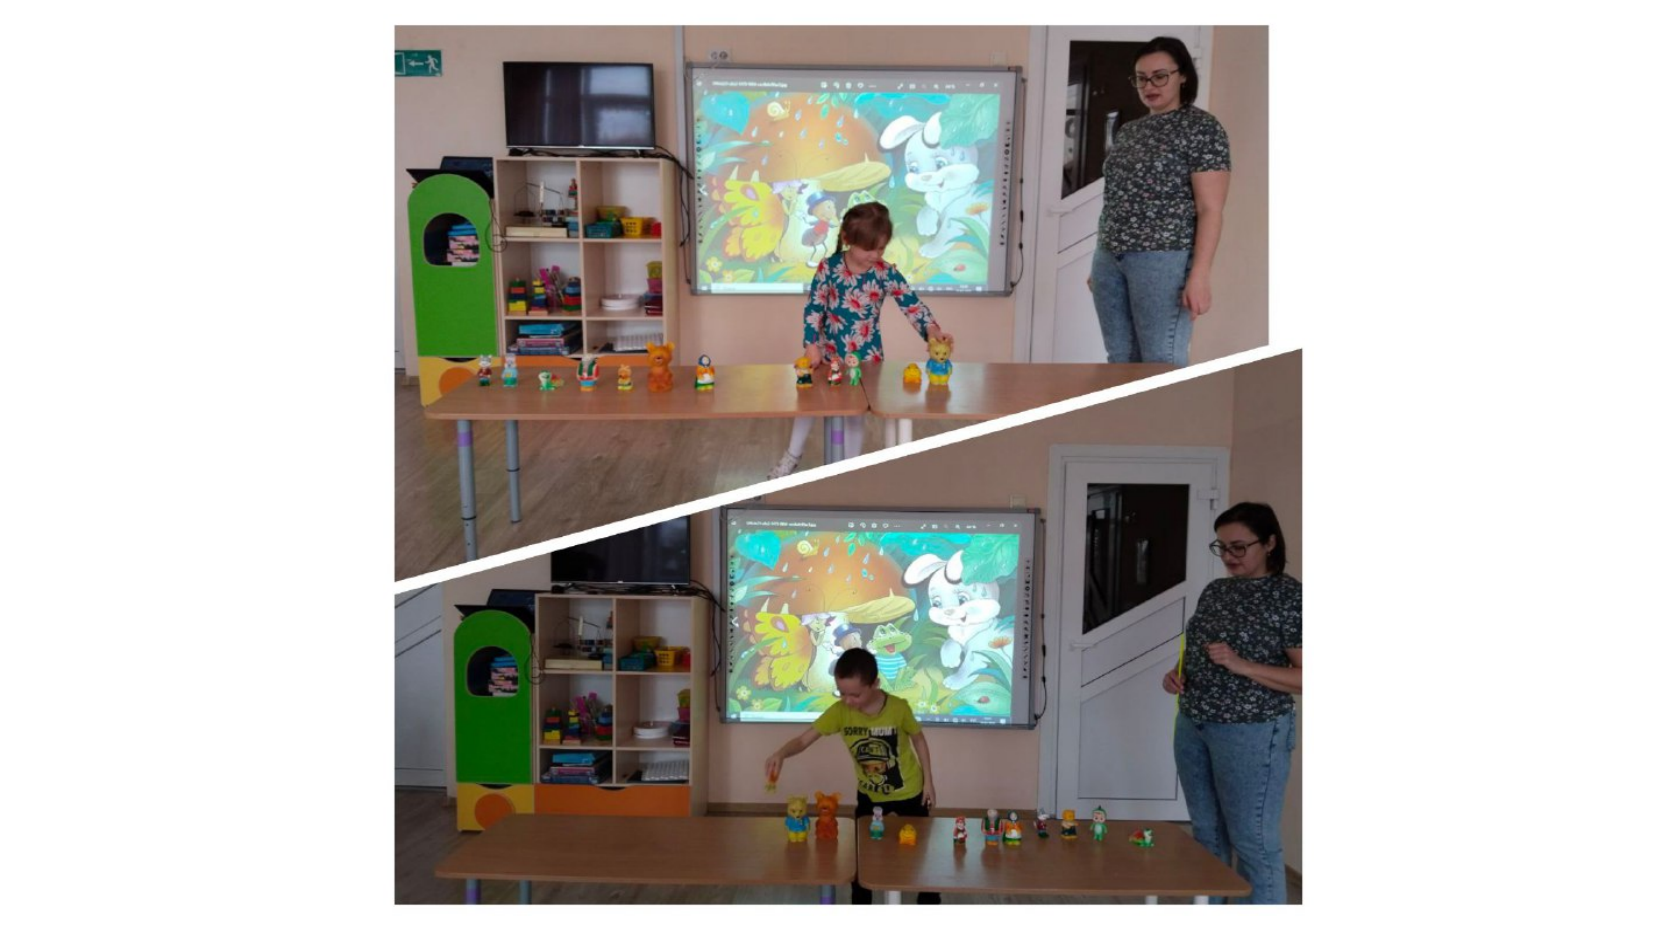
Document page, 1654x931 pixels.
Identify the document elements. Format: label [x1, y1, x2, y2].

picture [383, 14, 1314, 916]
